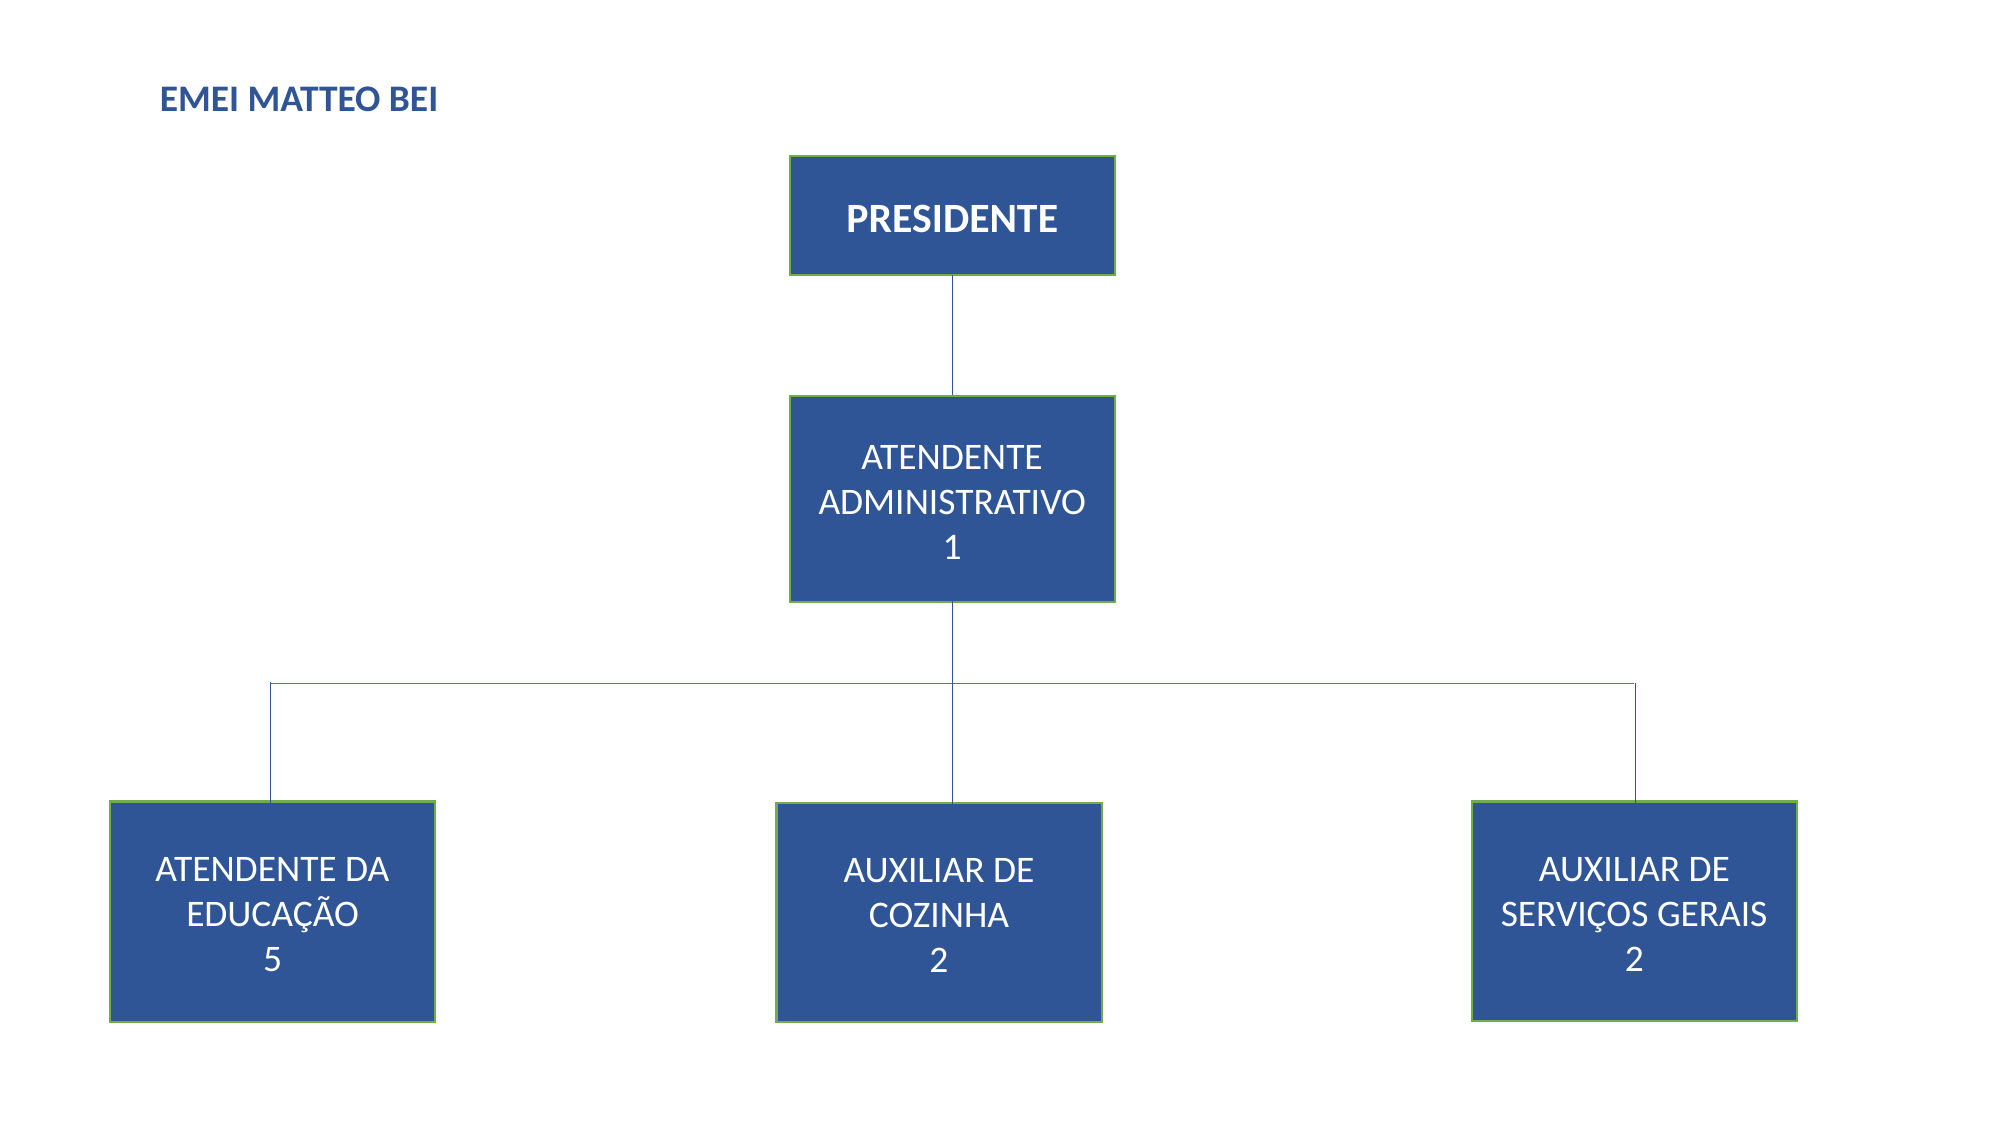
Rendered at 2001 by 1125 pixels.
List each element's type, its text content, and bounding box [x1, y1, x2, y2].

text_box AUXILIAR DE SERVIÇOS GERAIS 2 [1472, 801, 1797, 1021]
text_box ATENDENTE ADMINISTRATIVO 1 [790, 396, 1115, 602]
text_box AUXILIAR DE COZINHA 2 [777, 803, 1102, 1022]
text_box ATENDENTE DA EDUCAÇÃO 5 [110, 801, 435, 1022]
text_box EMEI MATTEO BEI [101, 66, 497, 127]
text_box PRESIDENTE [790, 156, 1115, 275]
